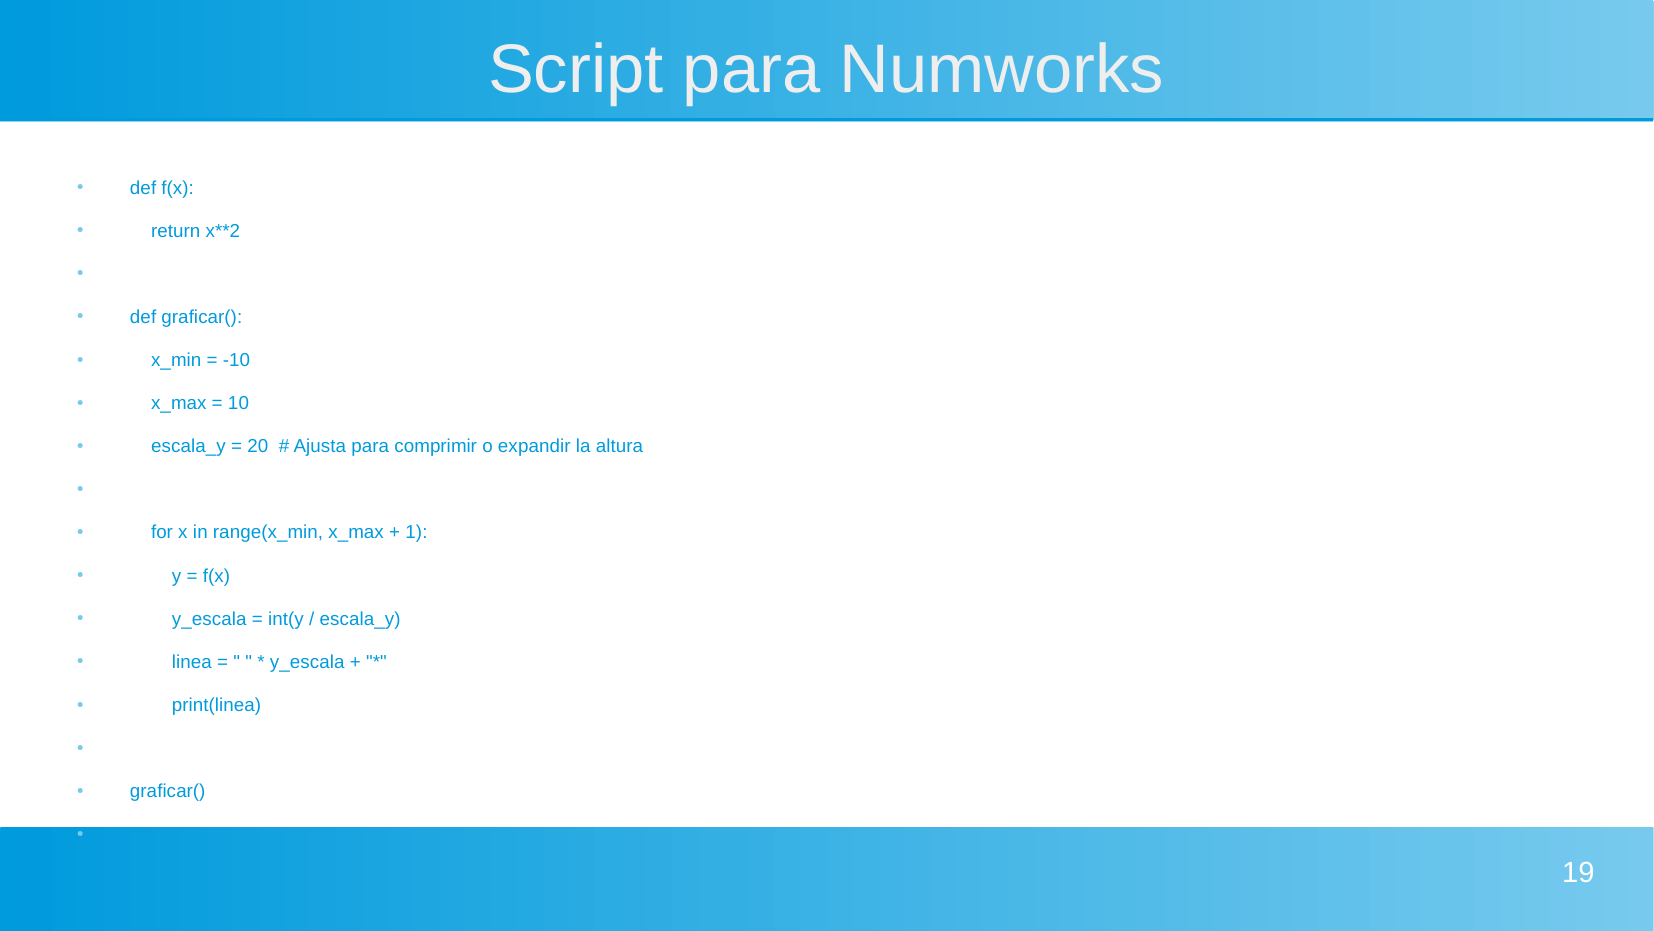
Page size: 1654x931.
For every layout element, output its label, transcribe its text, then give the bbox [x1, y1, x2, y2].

title Script para Numworks [59, 29, 1595, 108]
list def f(x): return x**2 def graficar(): x_min = -10 x_max = 10 escala_y = 20 # Ajusta para comprimir o expandir la altura for x in range(x_min, x_max + 1): y = f(x) y_escala = int(y / escala_y) linea = " " * y_escala + "*" print(linea) graficar() [59, 177, 1595, 768]
